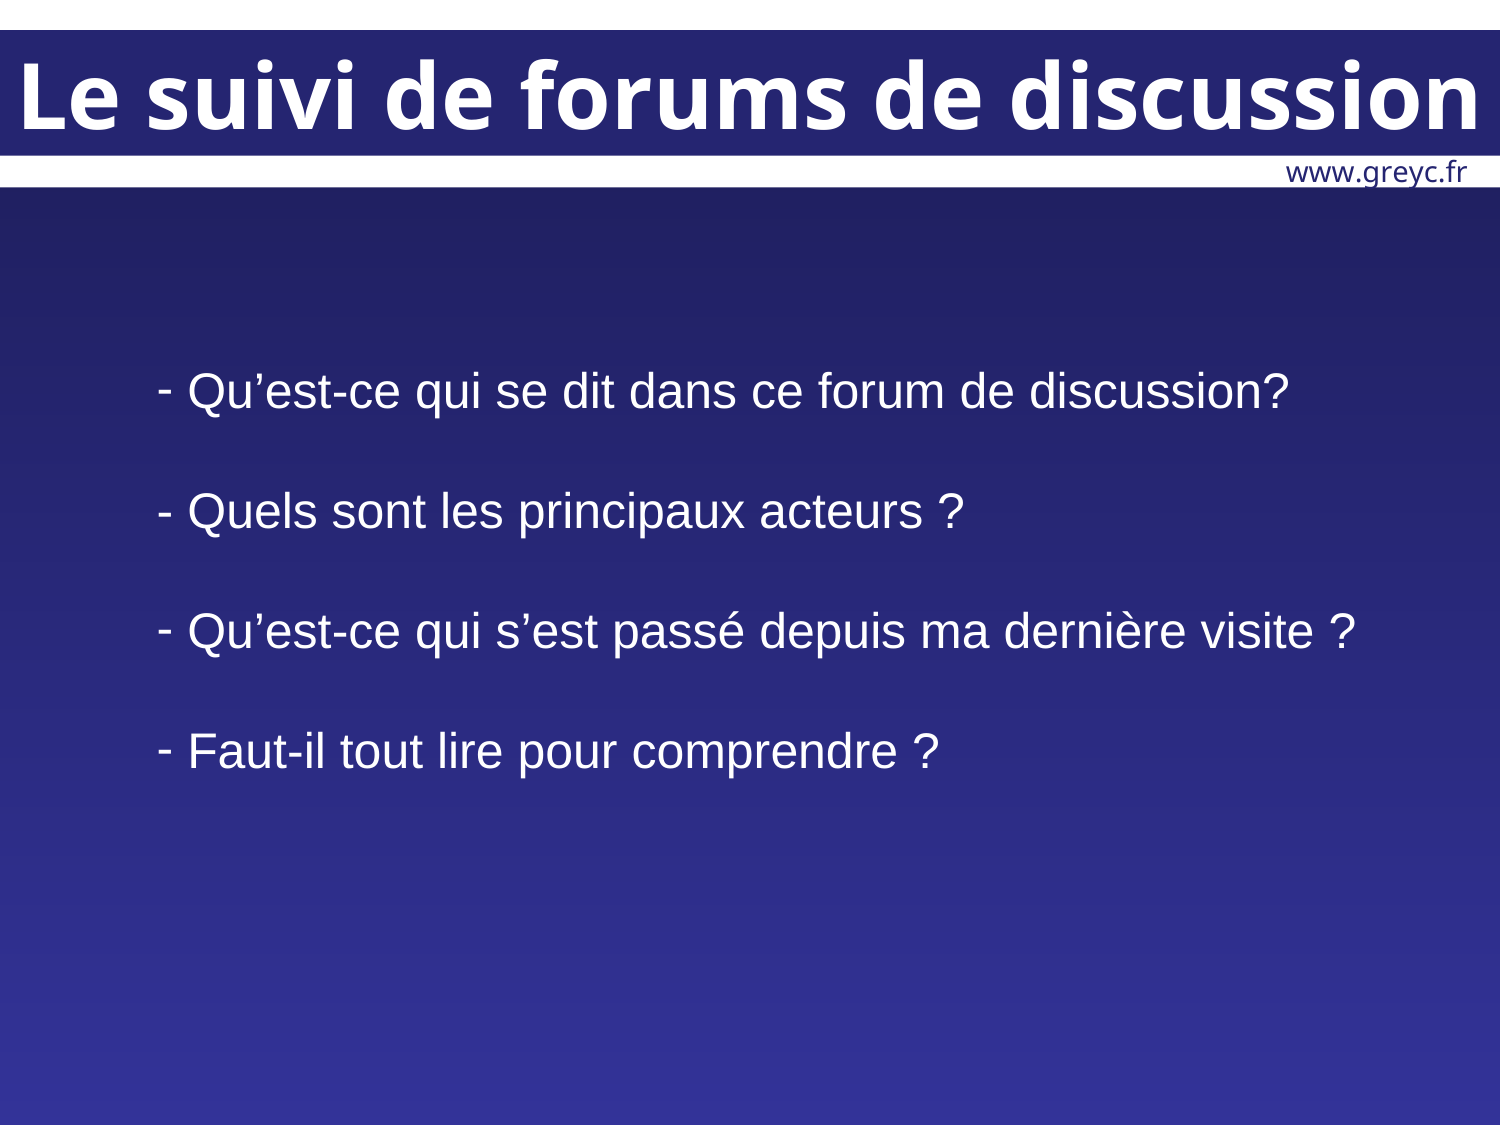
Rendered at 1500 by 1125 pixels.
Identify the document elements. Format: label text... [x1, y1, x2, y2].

text_box [0, 156, 1271, 188]
text_box www.greyc.fr [1271, 145, 1500, 196]
text_box [0, 0, 1500, 30]
text_box Le suivi de forums de discussion [0, 30, 1500, 156]
text_box Qu’est-ce qui se dit dans ce forum de discussion? - Quels sont les principaux acteurs ? Qu’est-ce qui s’est passé depuis ma dernière visite ? Faut-il tout lire pour comprendre ? [112, 350, 1413, 846]
